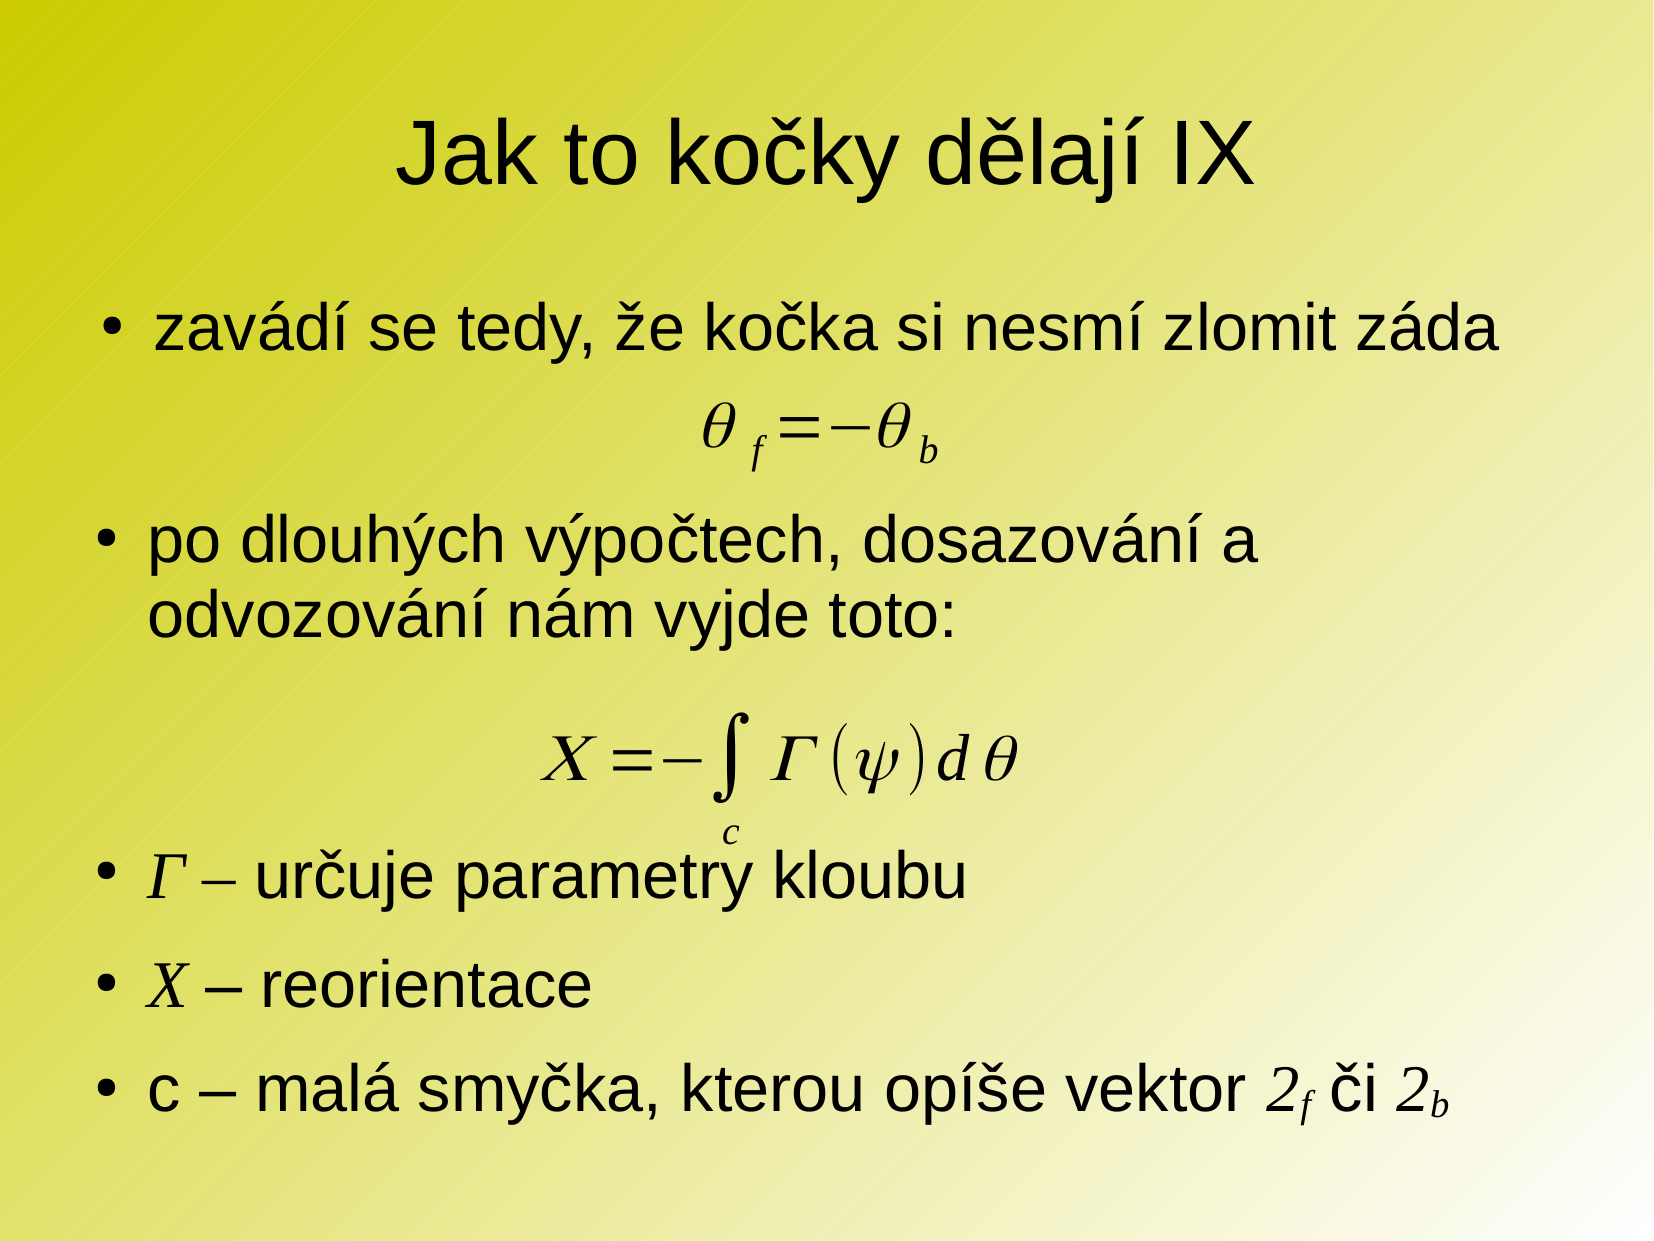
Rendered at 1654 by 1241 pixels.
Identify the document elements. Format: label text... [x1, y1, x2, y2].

chart [531, 708, 1020, 826]
list zavádí se tedy, že kočka si nesmí zlomit záda [82, 290, 1571, 473]
list po dlouhých výpočtech, dosazování a odvozování nám vyjde toto: [76, 501, 1565, 685]
list Γ – určuje parametry kloubu Χ – reorientace c – malá smyčka, kterou opíše vektor 2f či 2b [76, 826, 1565, 1152]
chart [690, 388, 945, 473]
title Jak to kočky dělají IX [82, 49, 1571, 257]
